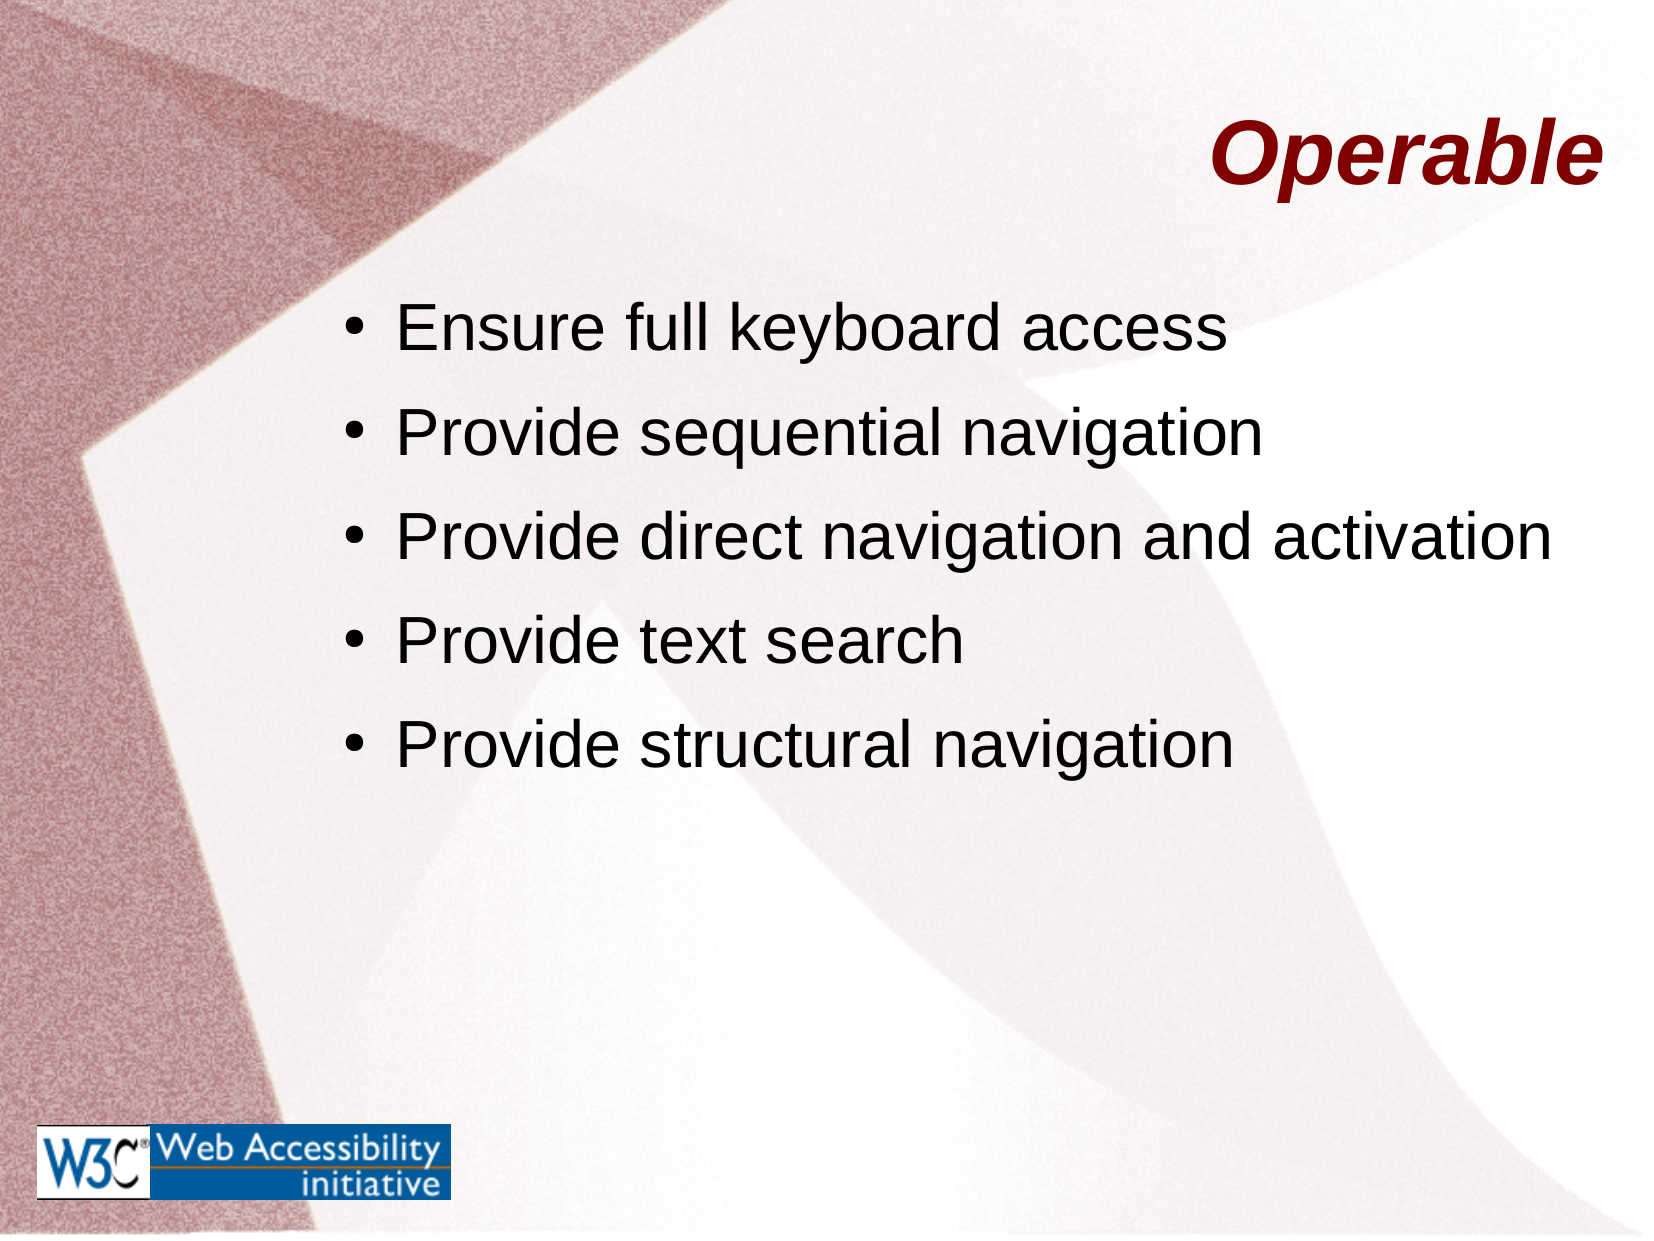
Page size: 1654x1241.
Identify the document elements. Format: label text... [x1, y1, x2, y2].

title Operable [596, 49, 1607, 257]
picture [0, 0, 1654, 1241]
list Ensure full keyboard access Provide sequential navigation Provide direct navigation and activation Provide text search Provide structural navigation [324, 290, 1601, 916]
